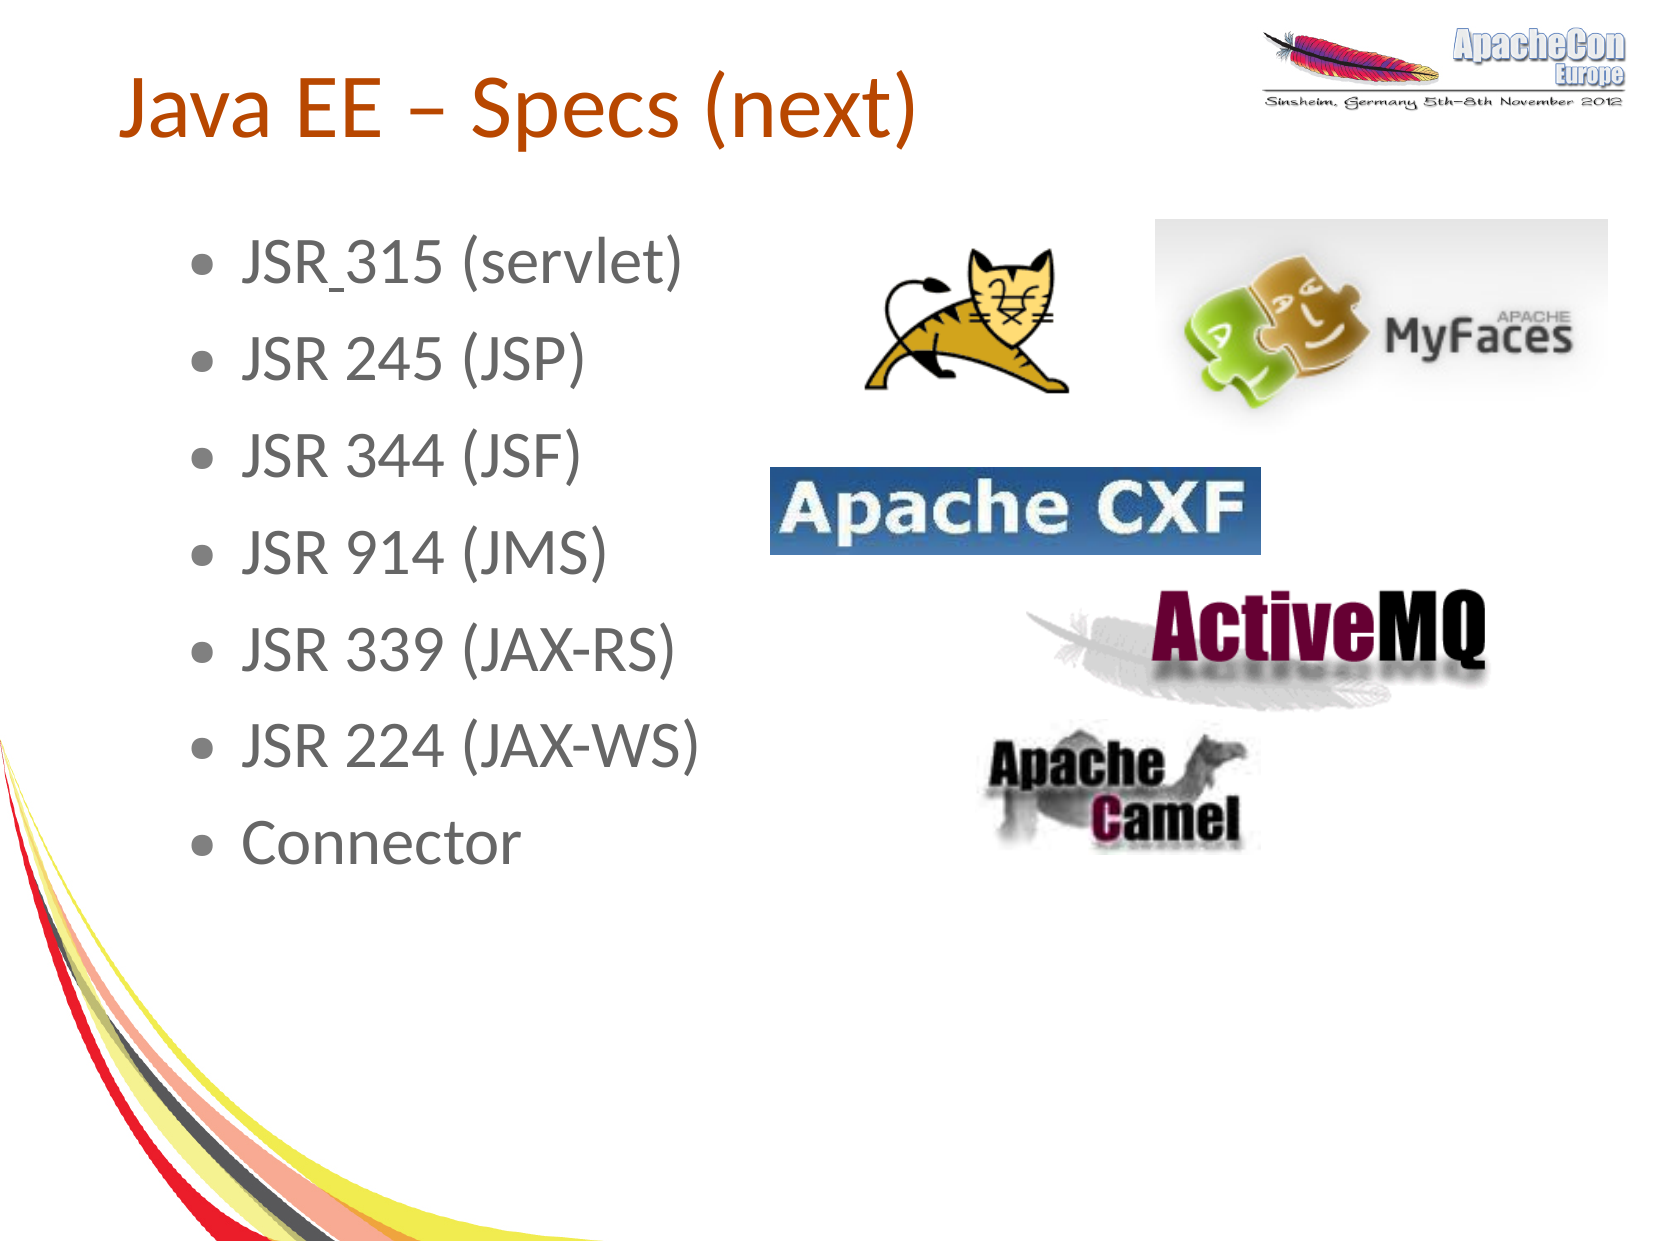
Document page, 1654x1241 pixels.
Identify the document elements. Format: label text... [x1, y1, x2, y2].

picture [0, 0, 1654, 1241]
title Java EE – Specs (next) [59, 59, 1418, 171]
list JSR 315 (servlet) JSR 245 (JSP) JSR 344 (JSF) JSR 914 (JMS) JSR 339 (JAX-RS) JSR 224 (JAX-WS) Connector [170, 233, 1529, 985]
